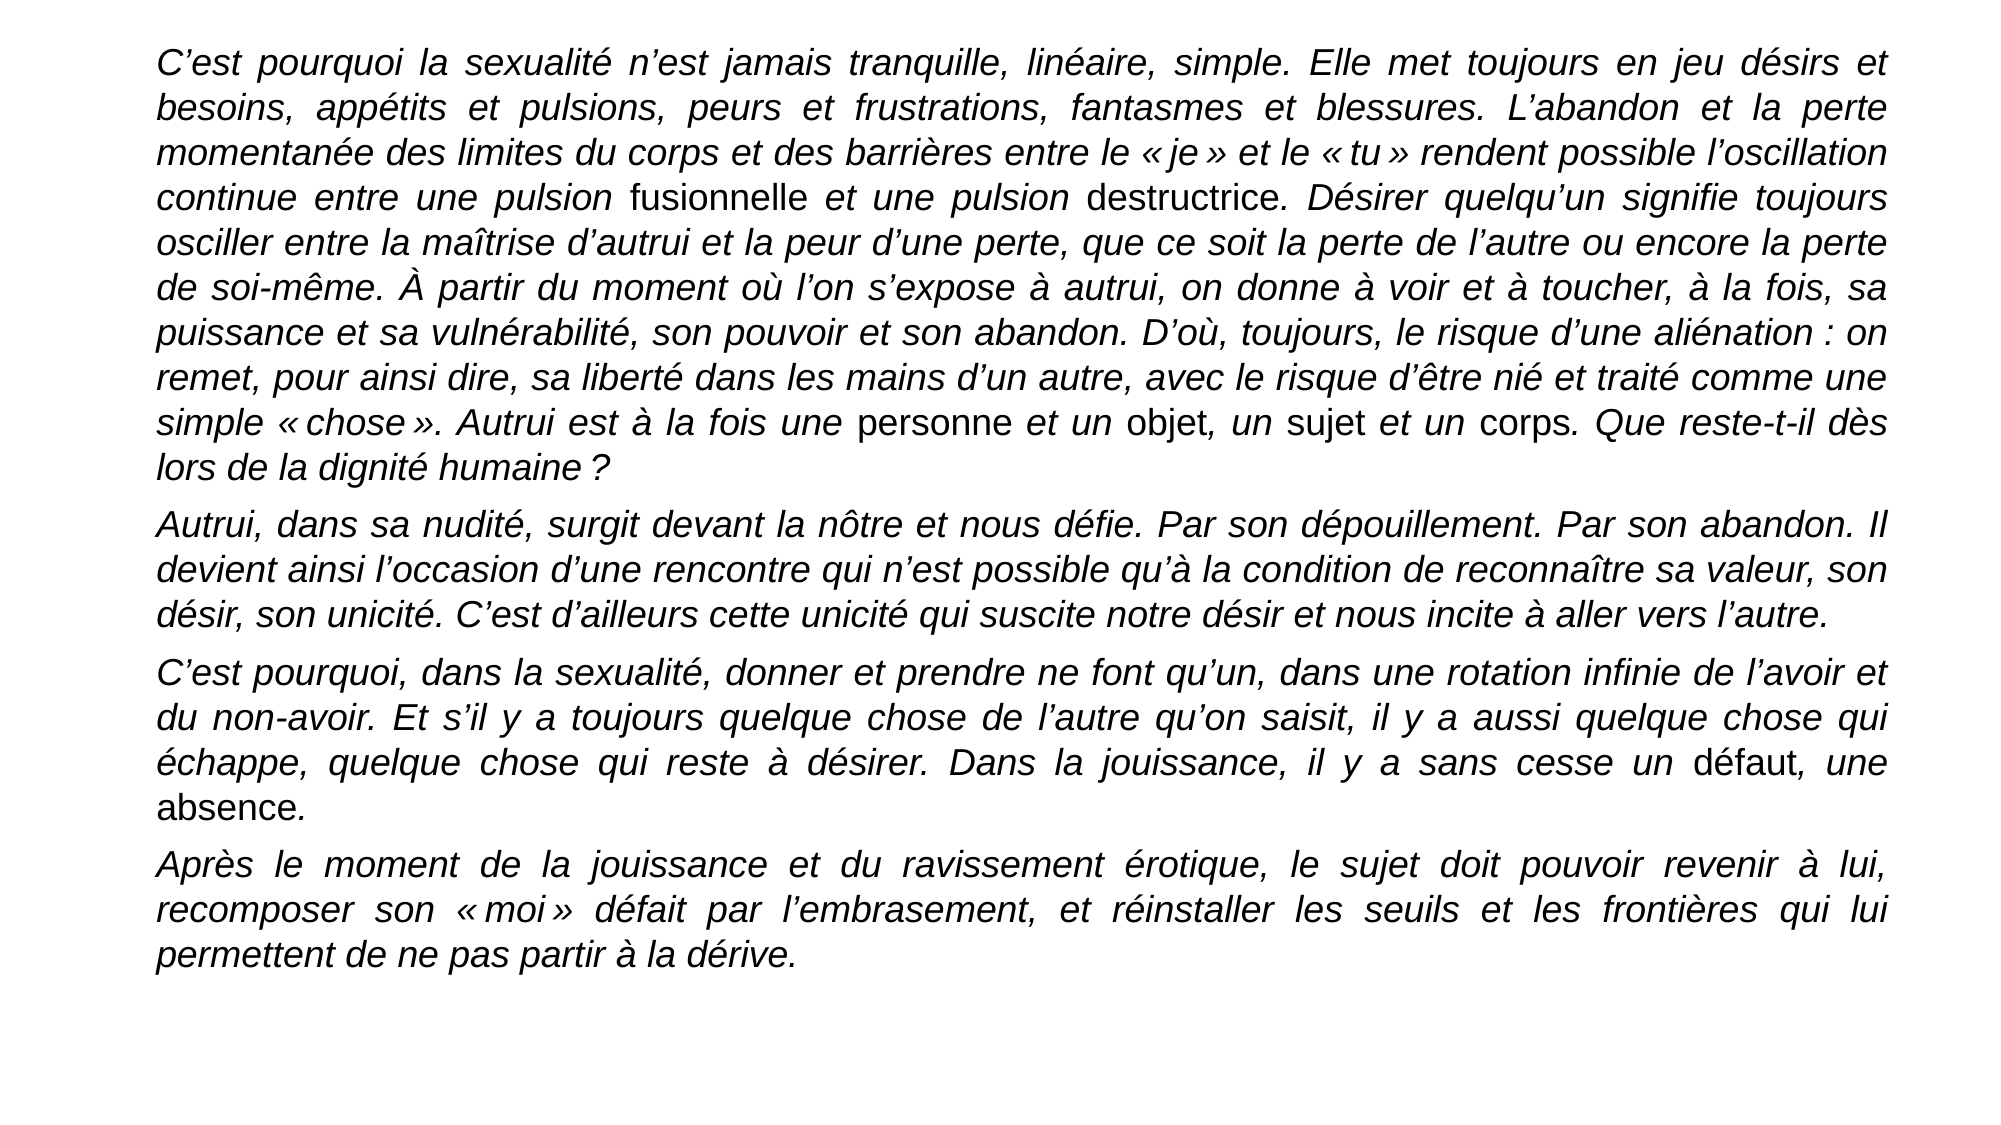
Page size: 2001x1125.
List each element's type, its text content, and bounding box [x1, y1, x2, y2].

text_box C’est pourquoi la sexualité n’est jamais tranquille, linéaire, simple. Elle met toujours en jeu désirs et besoins, appétits et pulsions, peurs et frustrations, fantasmes et blessures. L’abandon et la perte momentanée des limites du corps et des barrières entre le « je » et le « tu » rendent possible l’oscillation continue entre une pulsion fusionnelle et une pulsion destructrice. Désirer quelqu’un signifie toujours osciller entre la maîtrise d’autrui et la peur d’une perte, que ce soit la perte de l’autre ou encore la perte de soi-même. À partir du moment où l’on s’expose à autrui, on donne à voir et à toucher, à la fois, sa puissance et sa vulnérabilité, son pouvoir et son abandon. D’où, toujours, le risque d’une aliénation : on remet, pour ainsi dire, sa liberté dans les mains d’un autre, avec le risque d’être nié et traité comme une simple « chose ». Autrui est à la fois une personne et un objet, un sujet et un corps. Que reste-t-il dès lors de la dignité humaine ? Autrui, dans sa nudité, surgit devant la nôtre et nous défie. Par son dépouillement. Par son abandon. Il devient ainsi l’occasion d’une rencontre qui n’est possible qu’à la condition de reconnaître sa valeur, son désir, son unicité. C’est d’ailleurs cette unicité qui suscite notre désir et nous incite à aller vers l’autre. C’est pourquoi, dans la sexualité, donner et prendre ne font qu’un, dans une rotation infinie de l’avoir et du non-avoir. Et s’il y a toujours quelque chose de l’autre qu’on saisit, il y a aussi quelque chose qui échappe, quelque chose qui reste à désirer. Dans la jouissance, il y a sans cesse un défaut, une absence. Après le moment de la jouissance et du ravissement érotique, le sujet doit pouvoir revenir à lui, recomposer son « moi » défait par l’embrasement, et réinstaller les seuils et les frontières qui lui permettent de ne pas partir à la dérive. [52, 30, 1904, 1031]
